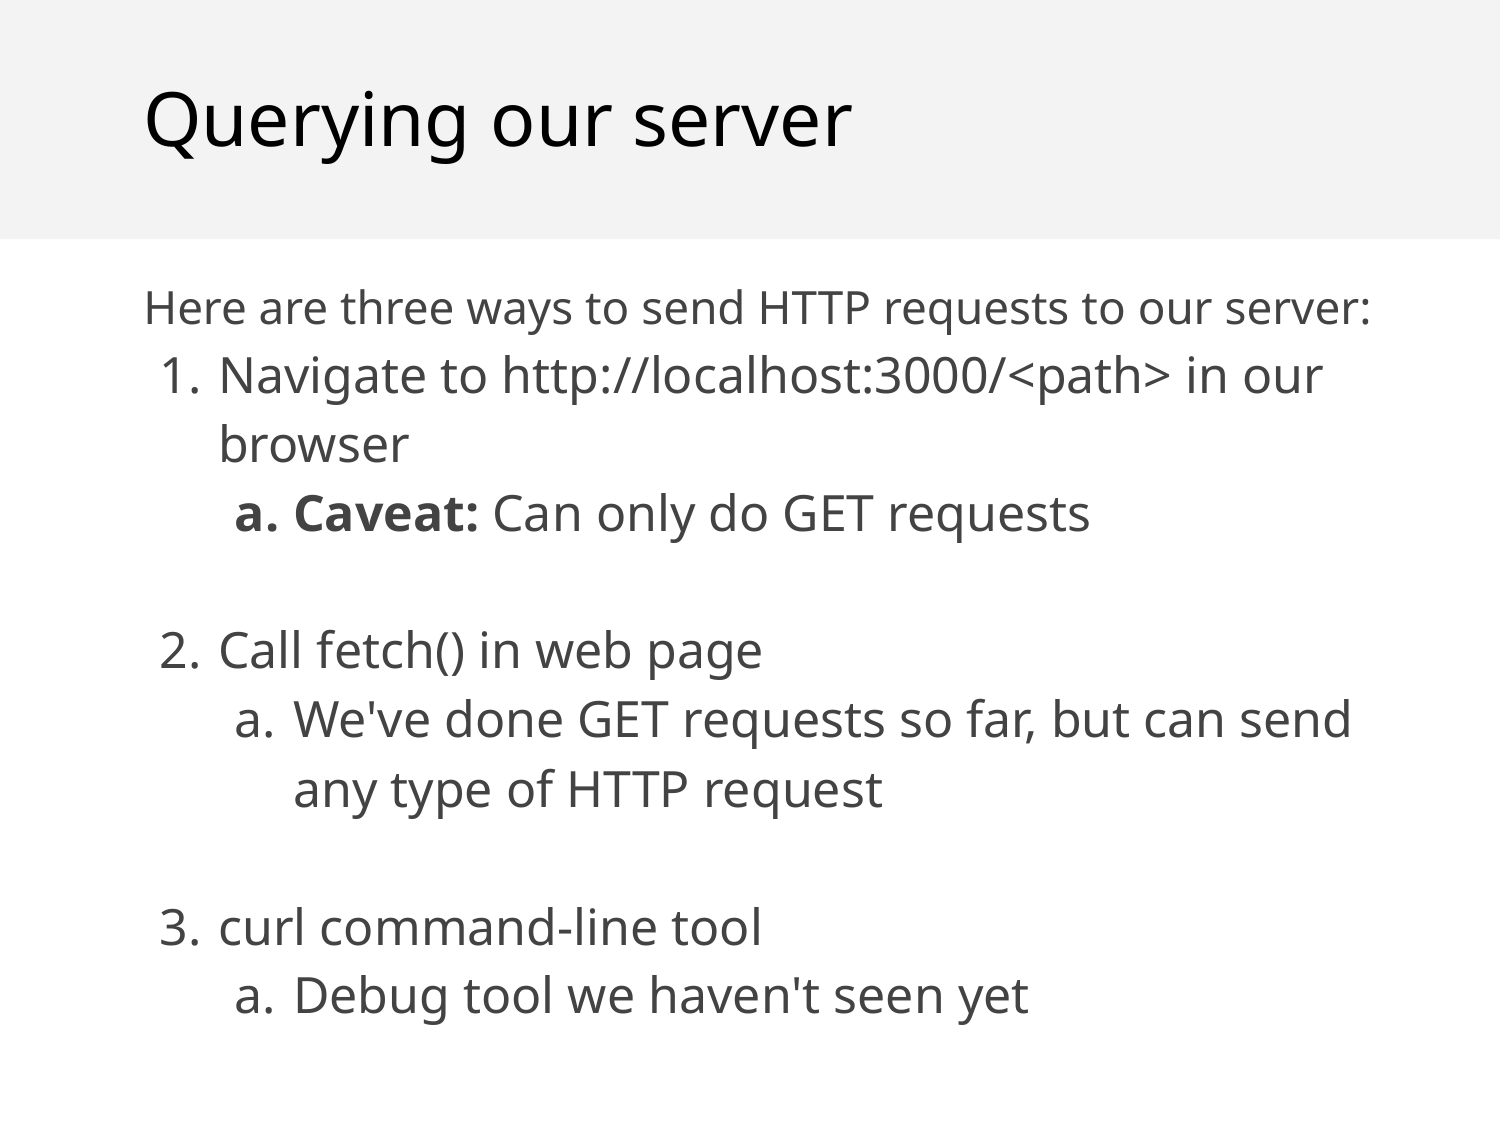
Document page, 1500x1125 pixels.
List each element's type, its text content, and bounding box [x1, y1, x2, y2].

list Here are three ways to send HTTP requests to our server: Navigate to http://localhost:3000/<path> in our browser Caveat: Can only do GET requests Call fetch() in web page We've done GET requests so far, but can send any type of HTTP request curl command-line tool Debug tool we haven't seen yet [128, 255, 1442, 1004]
title Querying our server [128, 56, 1372, 183]
